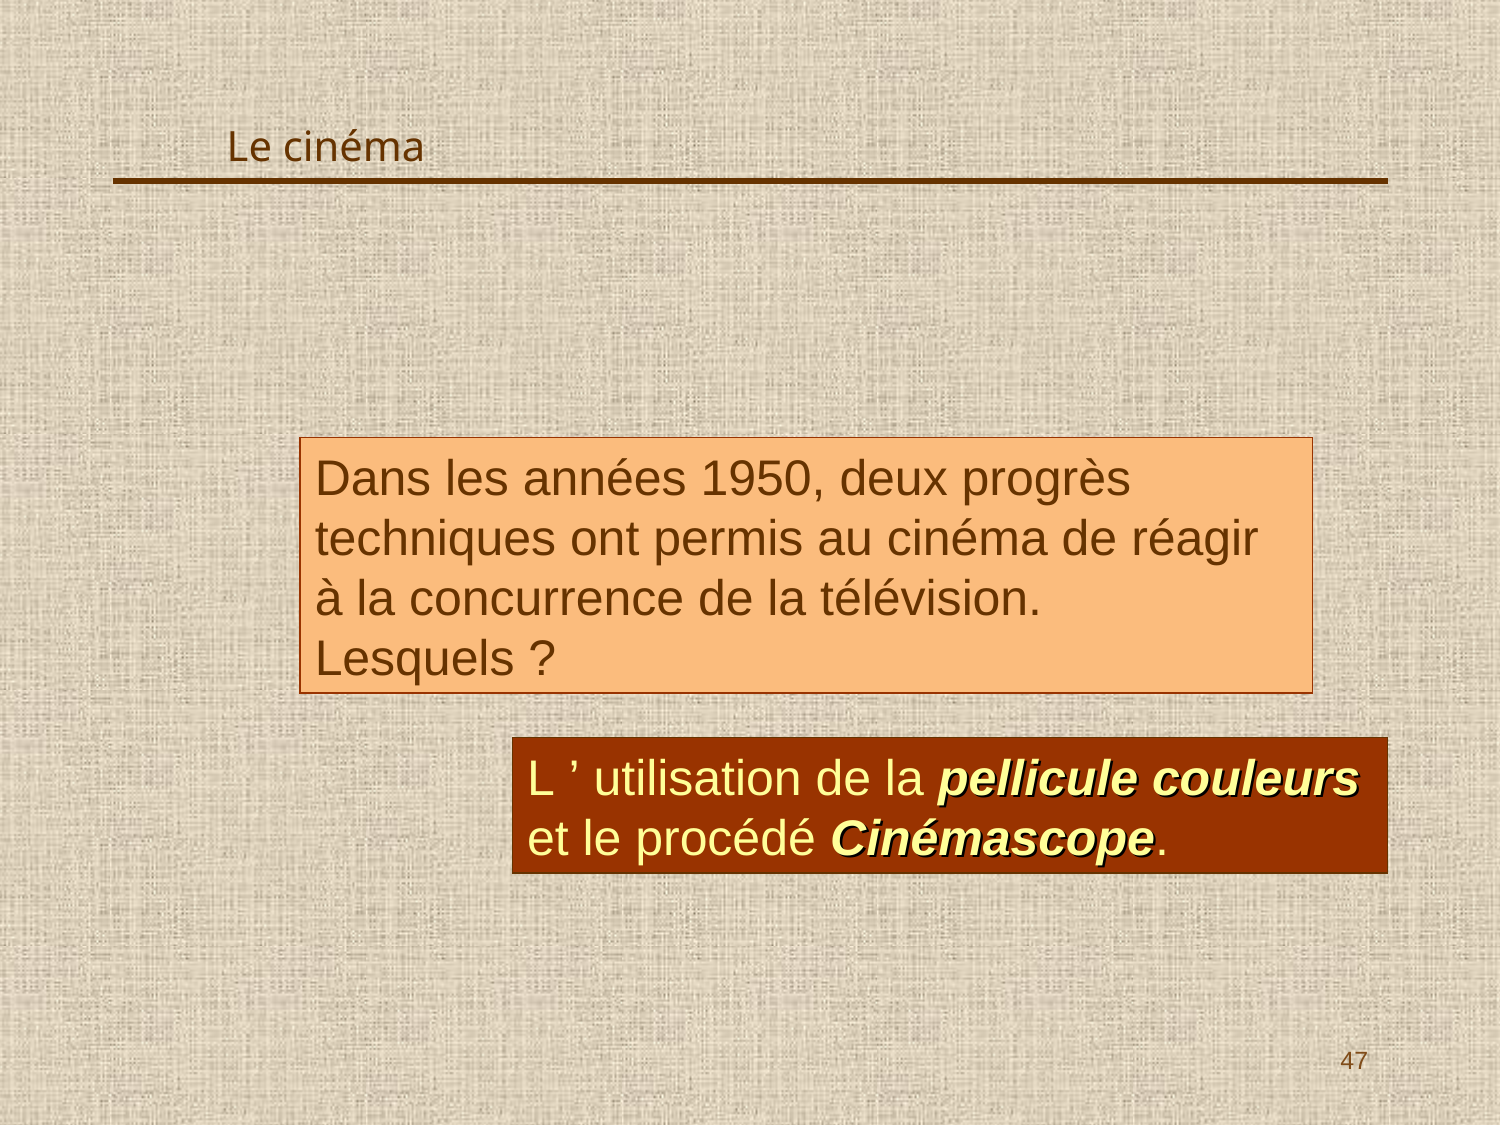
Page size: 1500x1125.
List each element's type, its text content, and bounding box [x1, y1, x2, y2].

picture [0, 0, 1500, 1125]
text_box Dans les années 1950, deux progrès techniques ont permis au cinéma de réagir à la concurrence de la télévision. Lesquels ? [299, 437, 1313, 693]
text_box Le cinéma [211, 112, 441, 178]
text_box L ’ utilisation de la pellicule couleurs et le procédé Cinémascope. [512, 737, 1388, 873]
